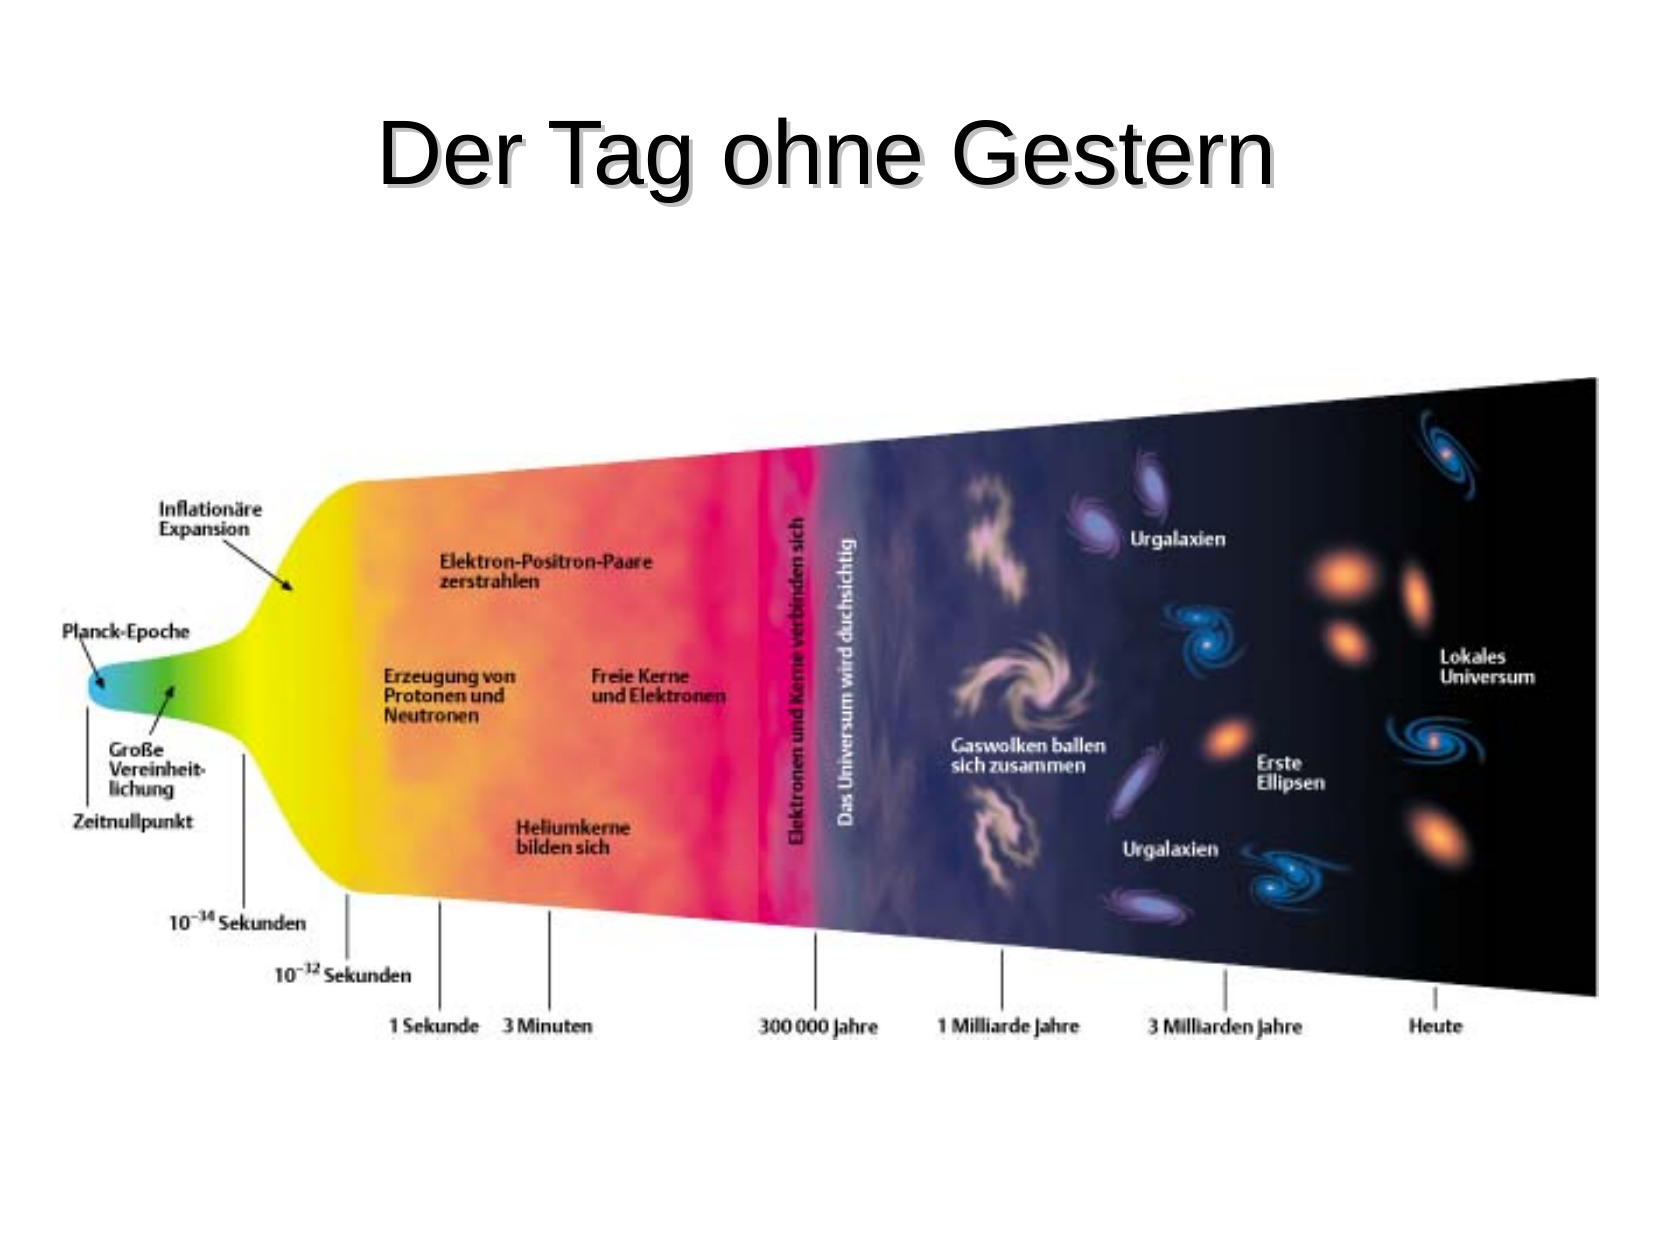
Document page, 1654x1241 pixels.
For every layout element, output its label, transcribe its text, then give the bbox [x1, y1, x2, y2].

picture [59, 377, 1599, 1040]
title Der Tag ohne Gestern [82, 49, 1571, 257]
